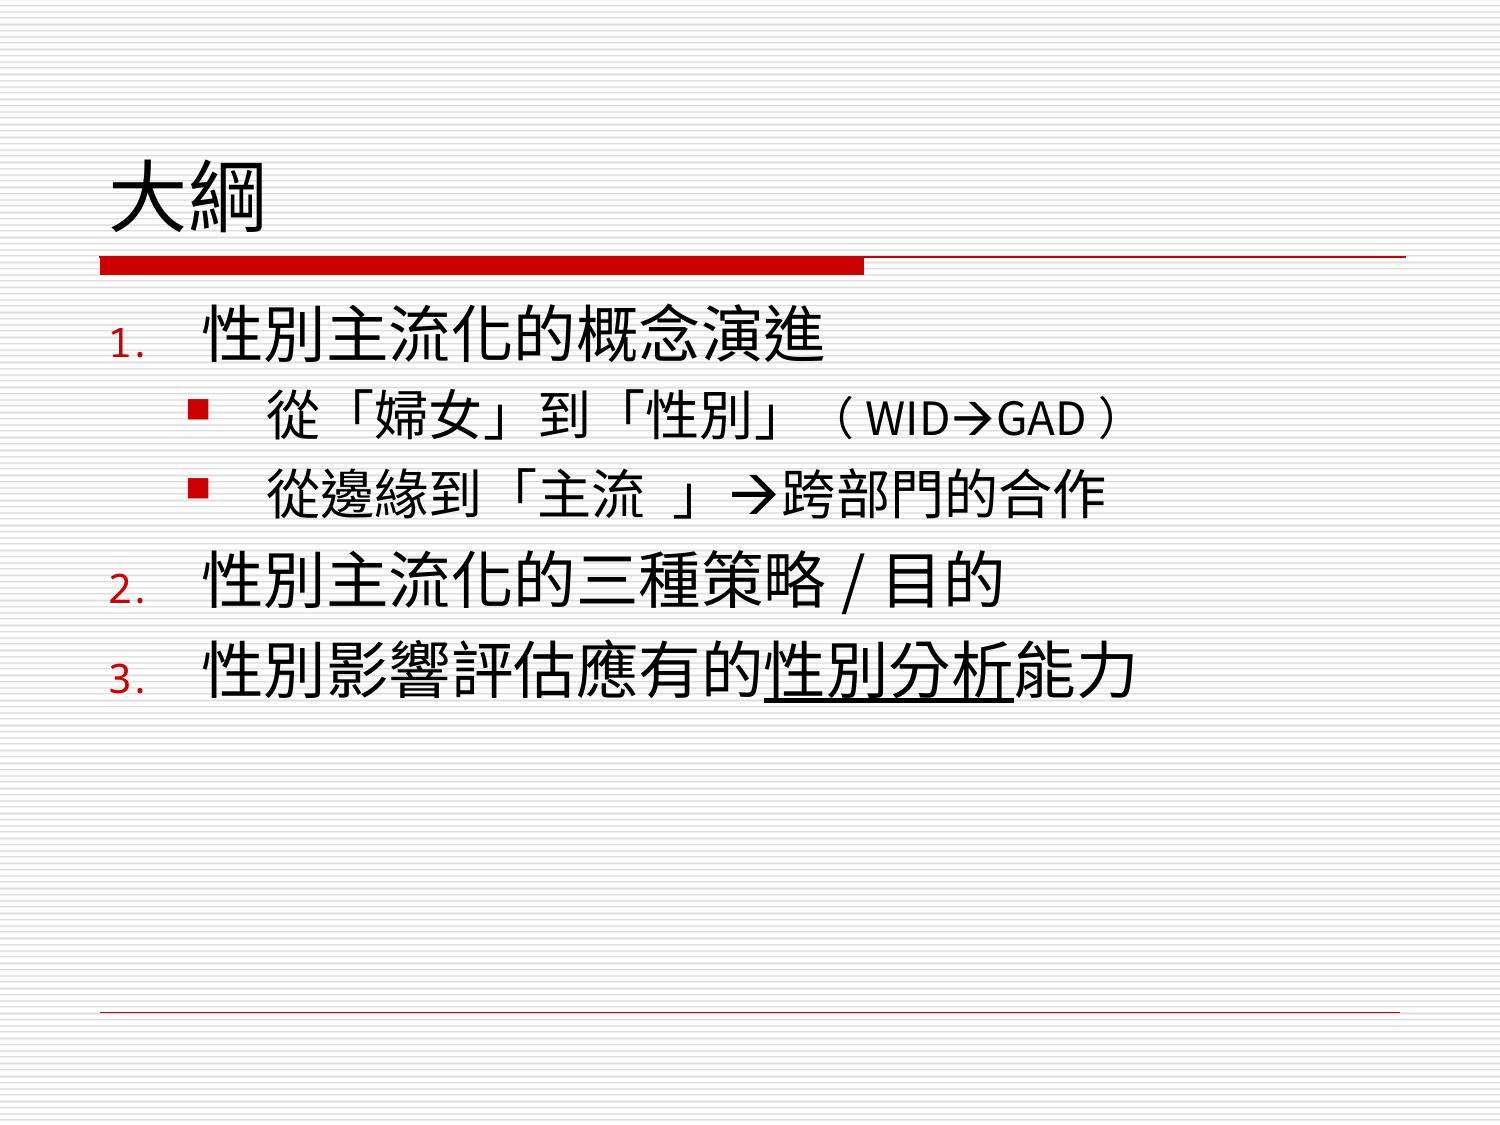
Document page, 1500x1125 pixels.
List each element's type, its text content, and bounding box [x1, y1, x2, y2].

picture [0, 0, 1500, 1125]
list 性別主流化的概念演進 從「婦女」到「性別」（WIDGAD） 從邊緣到「主流 」跨部門的合作 性別主流化的三種策略/目的 性別影響評估應有的性別分析能力 [92, 287, 1406, 988]
title 大綱 [94, 50, 1407, 250]
